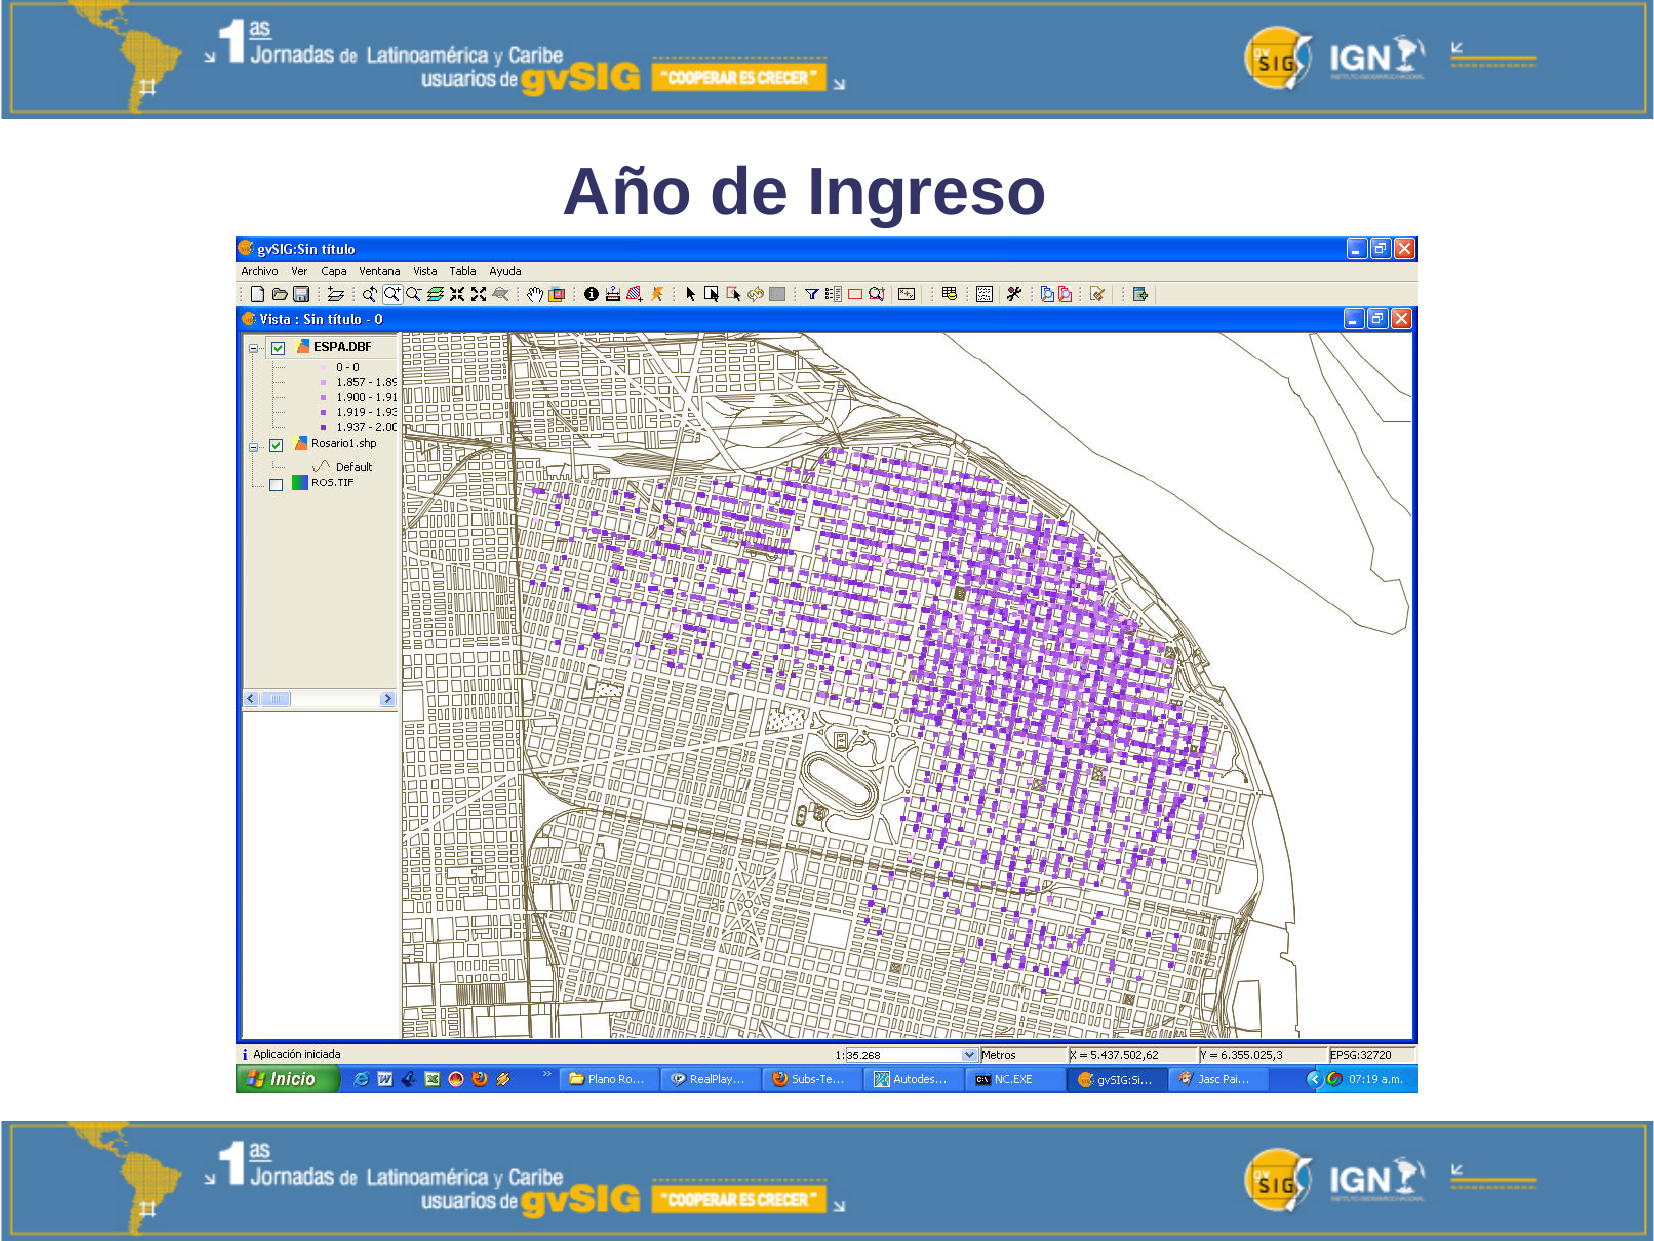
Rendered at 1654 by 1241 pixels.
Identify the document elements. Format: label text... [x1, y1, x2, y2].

picture [236, 236, 1418, 1093]
picture [0, 0, 1654, 119]
text_box Año de Ingreso [531, 147, 1080, 234]
picture [0, 1121, 1654, 1241]
